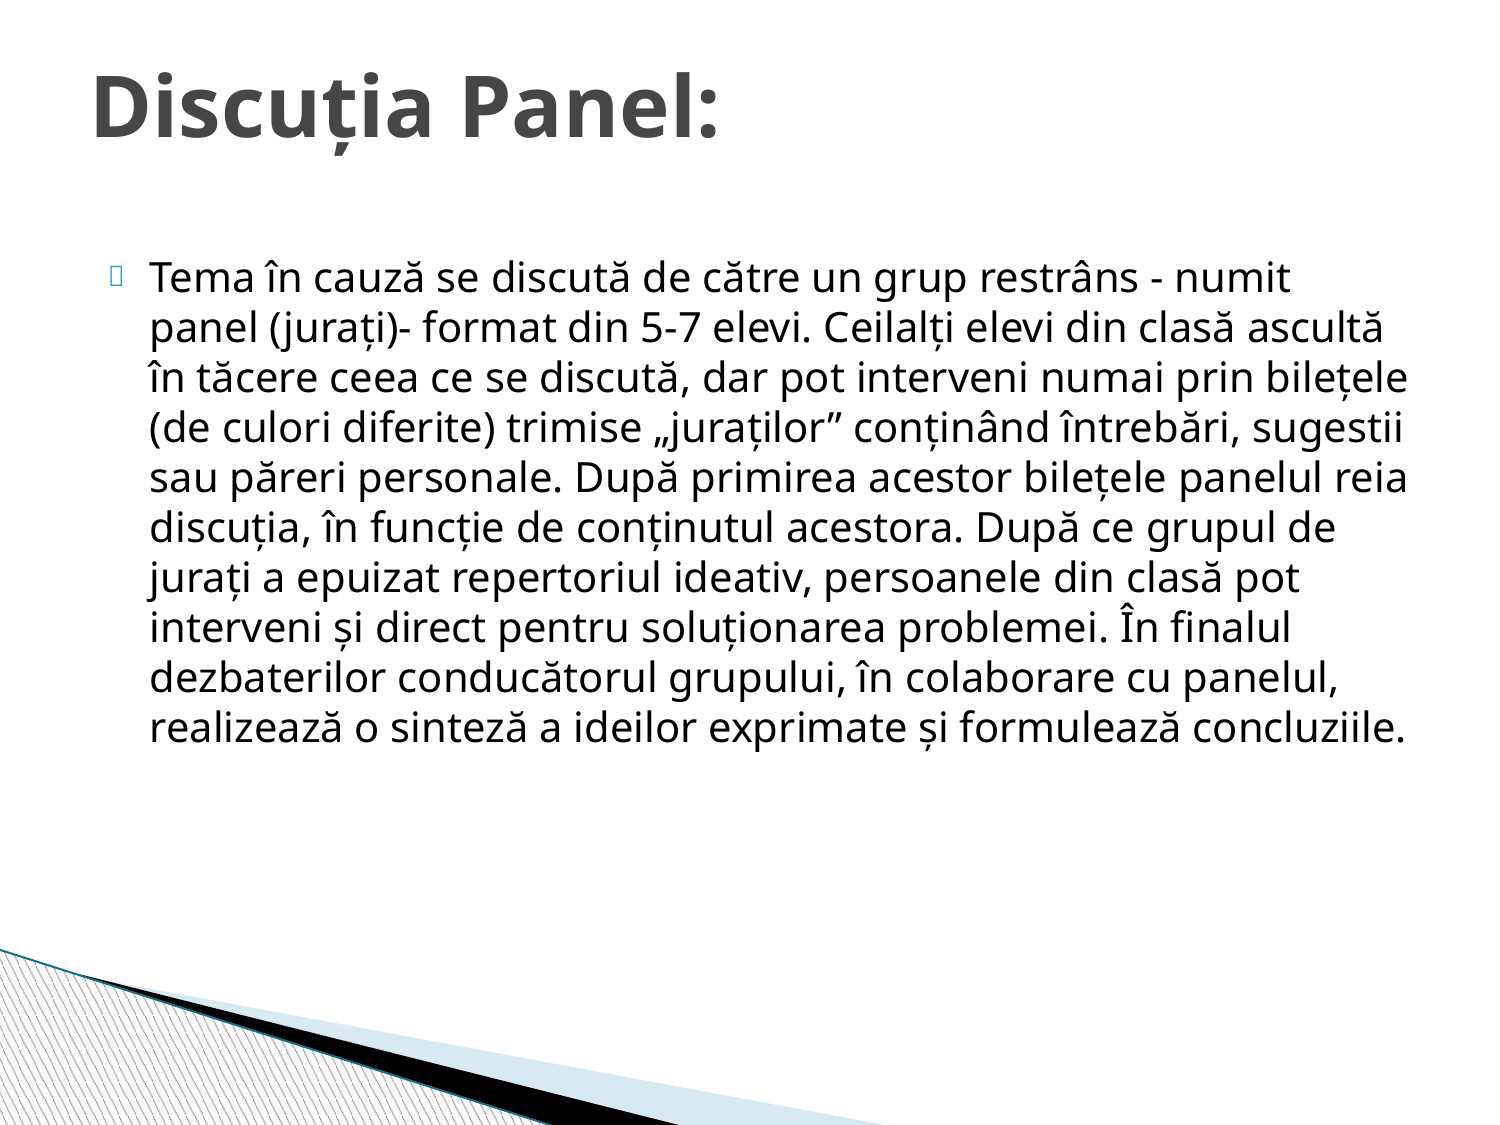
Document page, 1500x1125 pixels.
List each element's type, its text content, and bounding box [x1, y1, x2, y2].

title Discuția Panel: [75, 45, 1425, 233]
list Tema în cauză se discută de către un grup restrâns - numit panel (jurați)- format din 5-7 elevi. Ceilalți elevi din clasă ascultă în tăcere ceea ce se discută, dar pot interveni numai prin bilețele (de culori diferite) trimise „juraților” conținând întrebări, sugestii sau păreri personale. După primirea acestor bilețele panelul reia discuția, în funcție de conținutul acestora. După ce grupul de jurați a epuizat repertoriul ideativ, persoanele din clasă pot interveni și direct pentru soluționarea problemei. În finalul dezbaterilor conducătorul grupului, în colaborare cu panelul, realizează o sinteză a ideilor exprimate și formulează concluziile. [75, 243, 1425, 986]
picture [0, 952, 543, 1125]
